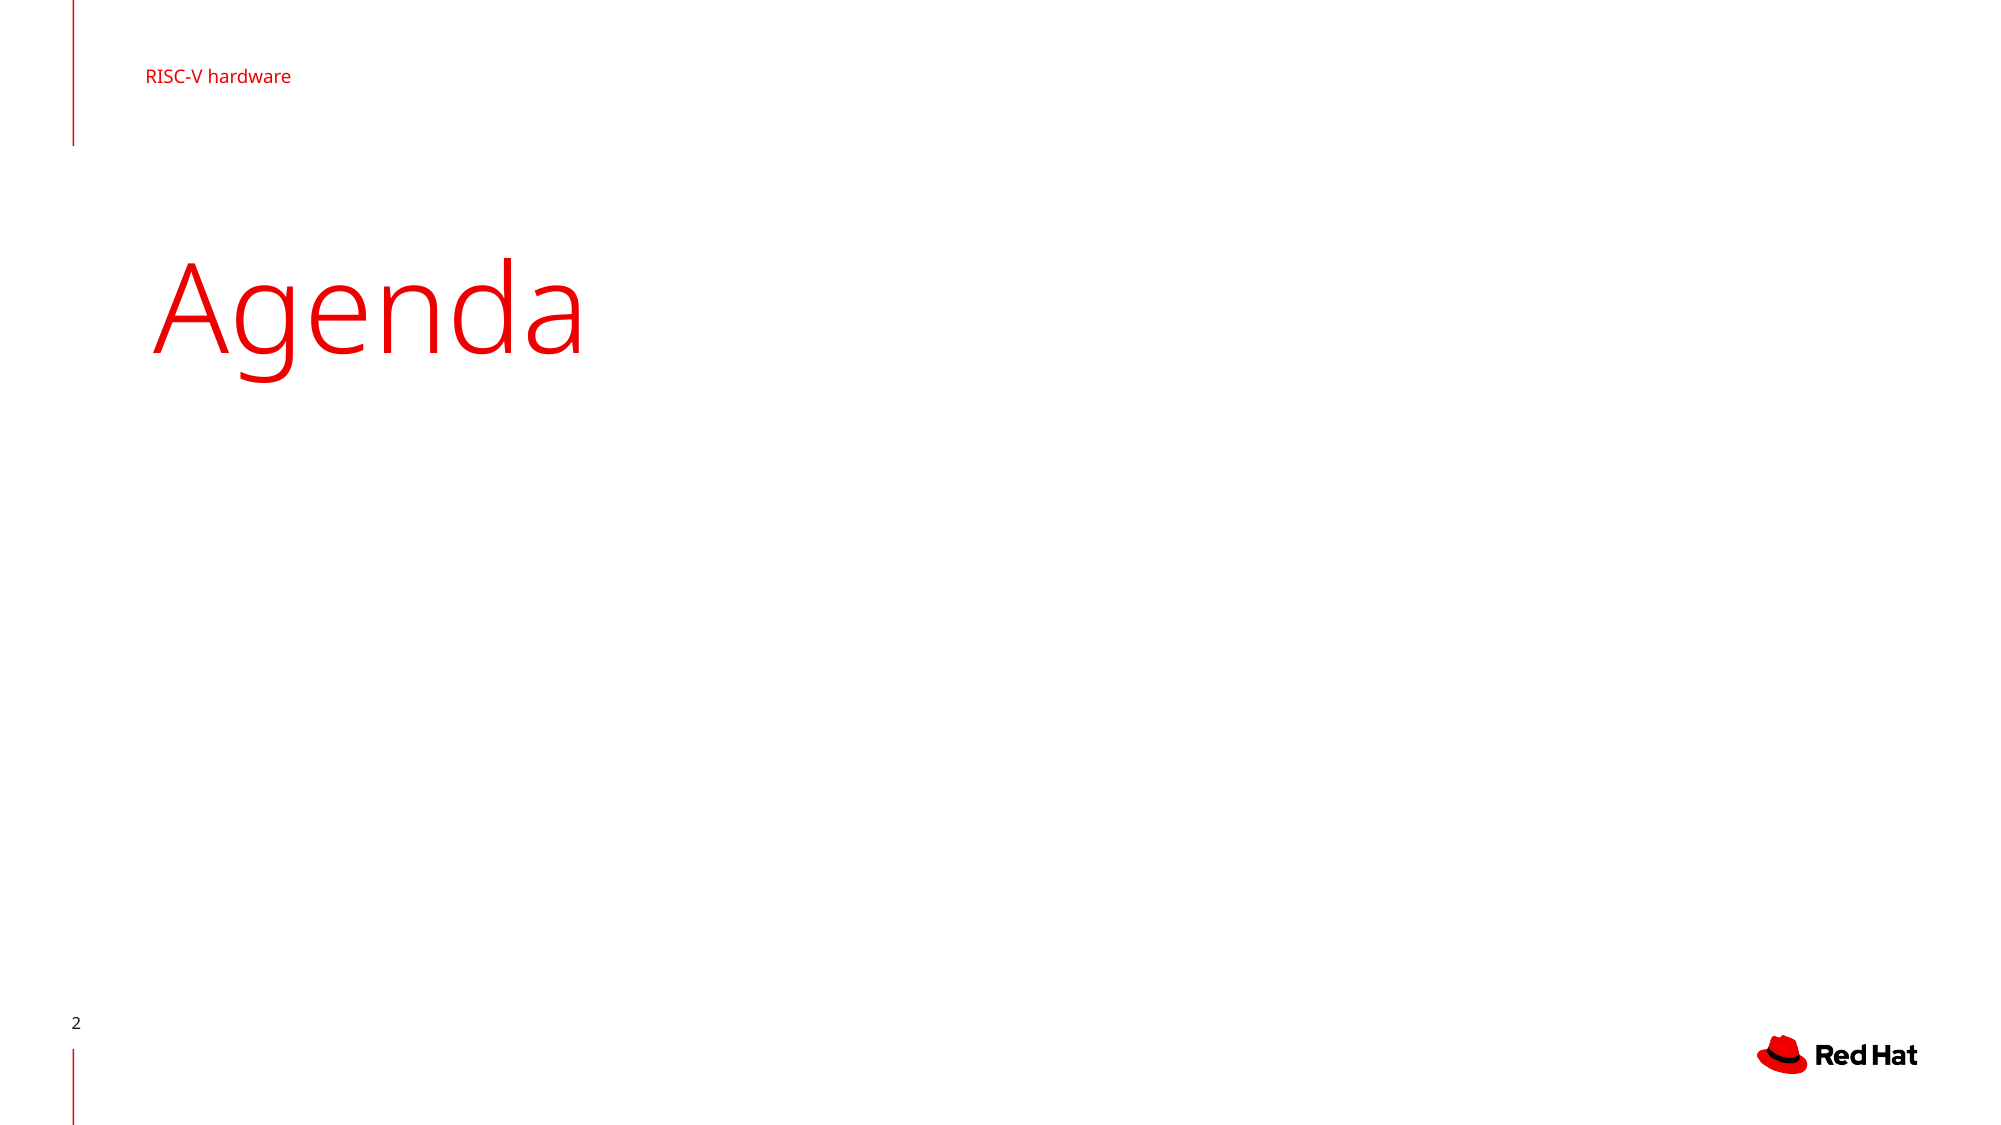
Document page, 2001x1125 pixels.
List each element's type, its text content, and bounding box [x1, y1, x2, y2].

picture [1757, 1035, 1918, 1074]
text_box RISC-V hardware [73, 9, 918, 144]
title Agenda [81, 213, 1236, 427]
